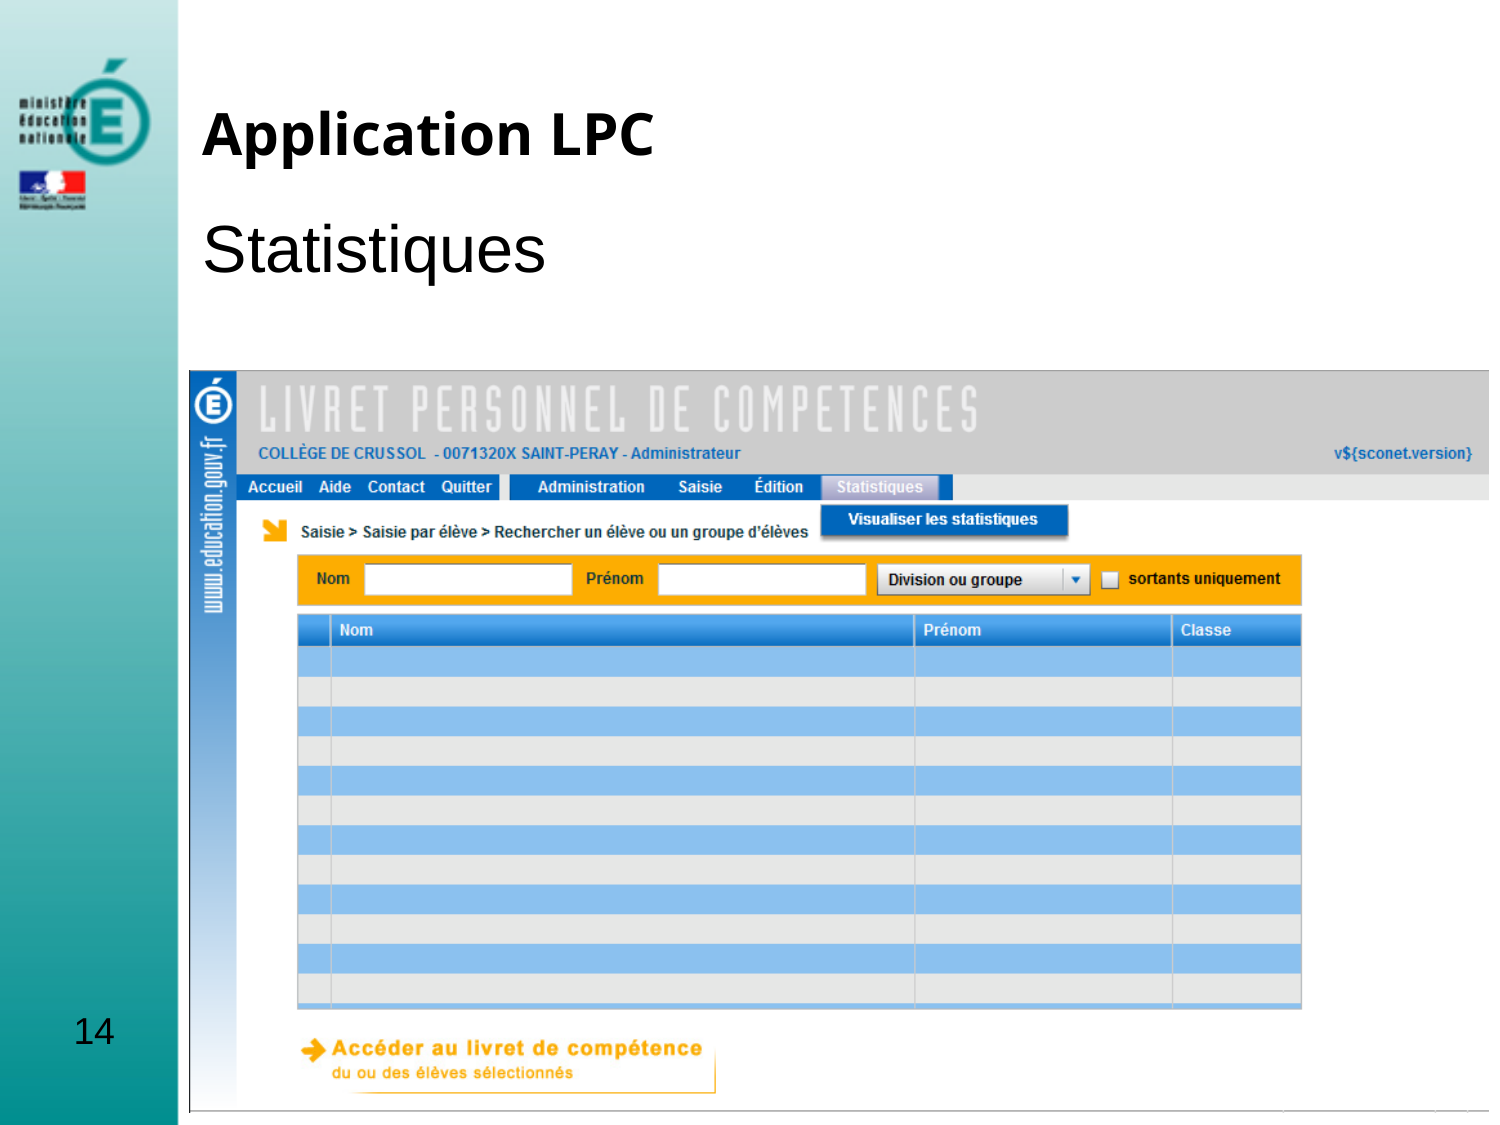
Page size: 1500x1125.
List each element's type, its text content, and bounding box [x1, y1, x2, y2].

text_box <numéro> [41, 999, 148, 1060]
text_box Statistiques [187, 198, 1454, 305]
picture [0, 0, 179, 1125]
text_box Application LPC [187, 89, 1430, 176]
picture [189, 370, 1489, 1113]
